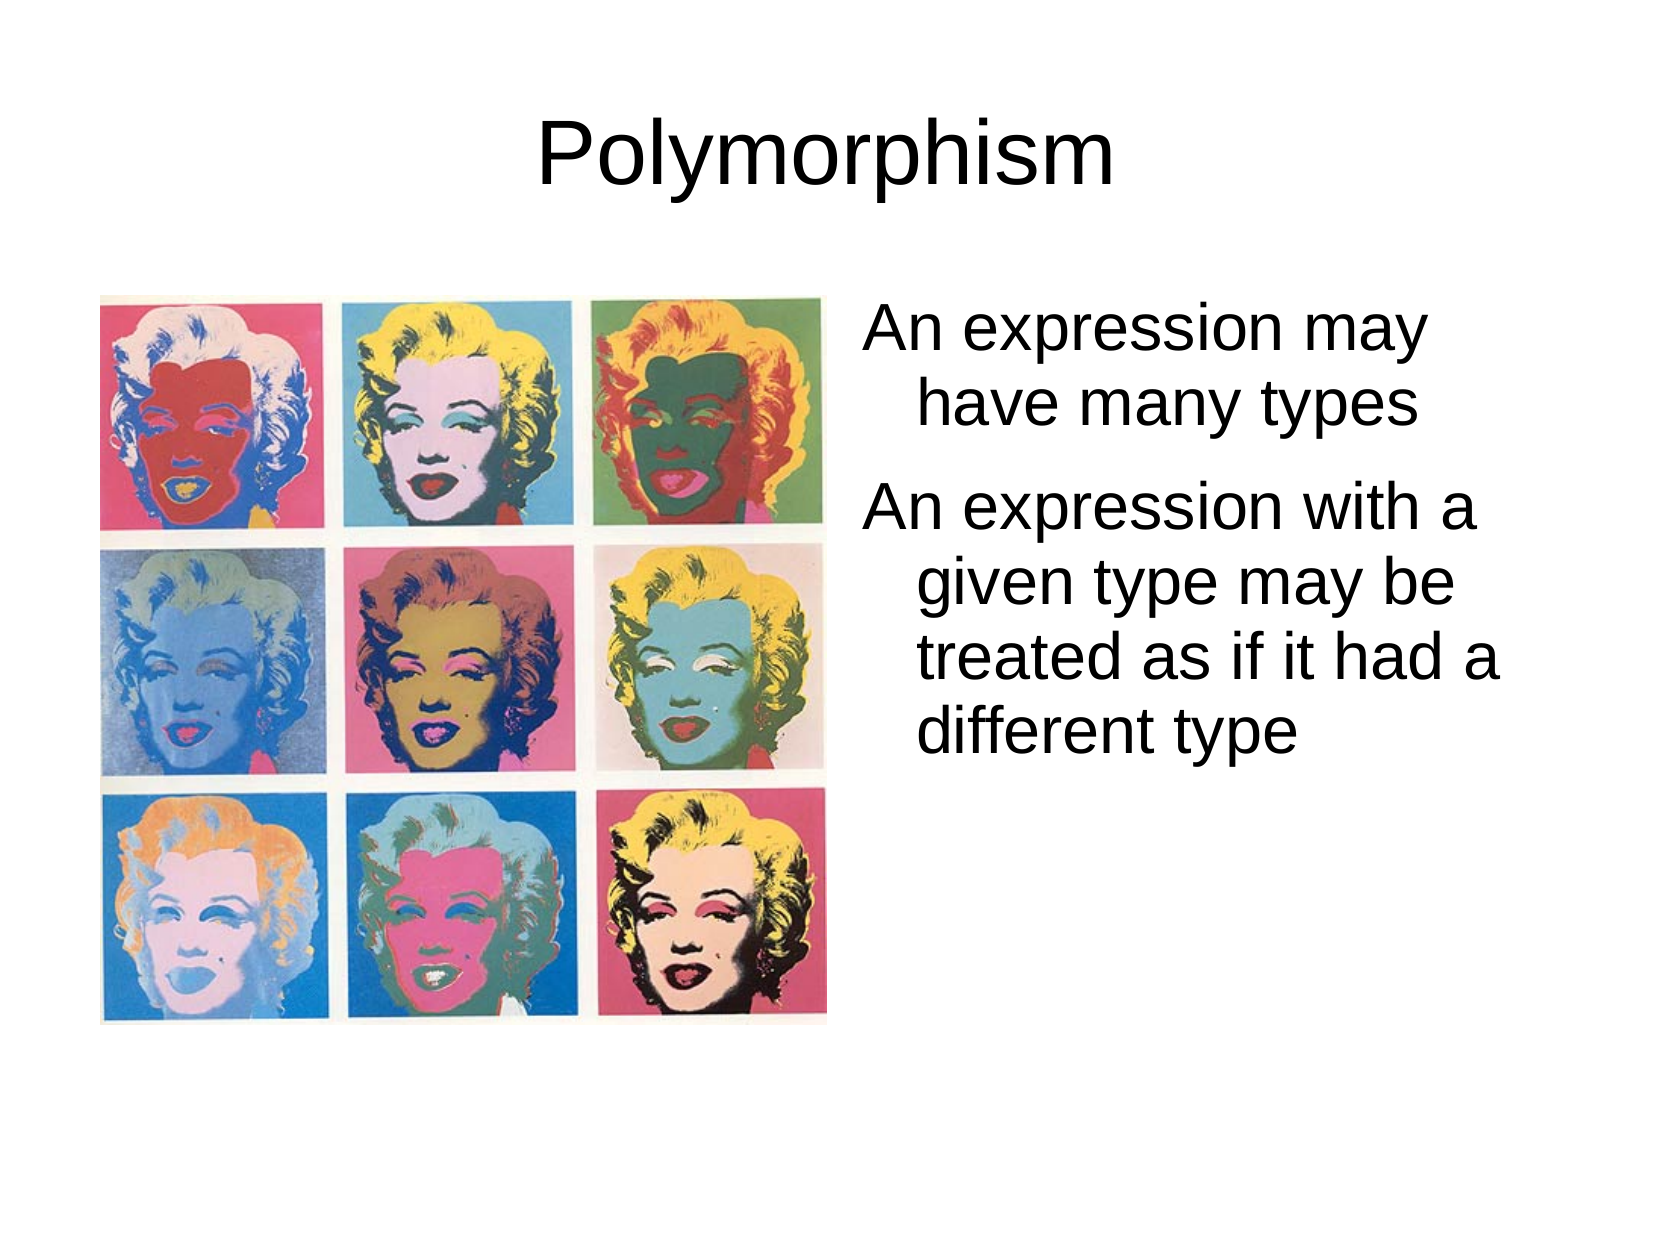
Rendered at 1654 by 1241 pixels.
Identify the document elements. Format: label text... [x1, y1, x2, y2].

list An expression may have many types An expression with a given type may be treated as if it had a different type [845, 290, 1572, 1109]
title Polymorphism [82, 49, 1571, 257]
picture [100, 295, 827, 1025]
